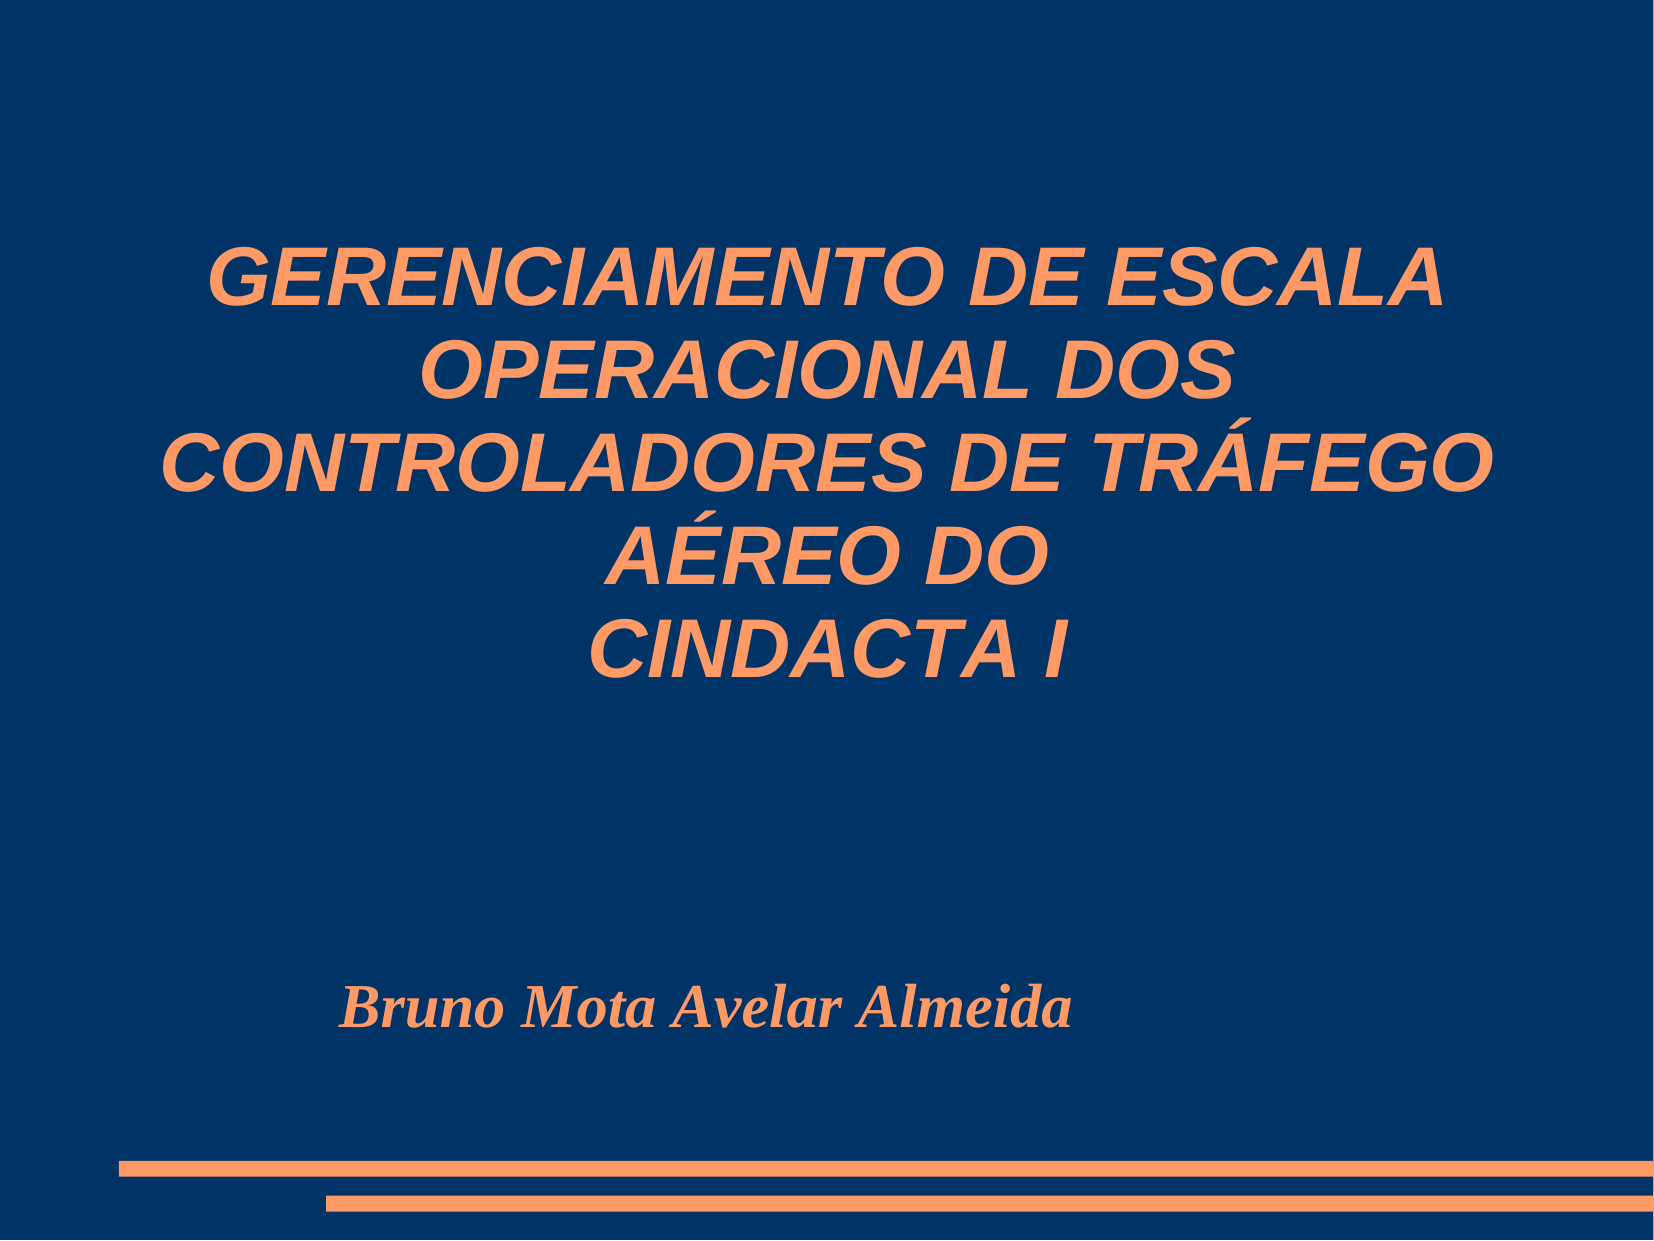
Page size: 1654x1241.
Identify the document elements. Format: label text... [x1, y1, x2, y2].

title GERENCIAMENTO DE ESCALA OPERACIONAL DOS CONTROLADORES DE TRÁFEGO AÉREO DO CINDACTA I [121, 230, 1534, 696]
title Bruno Mota Avelar Almeida [0, 910, 1413, 1103]
